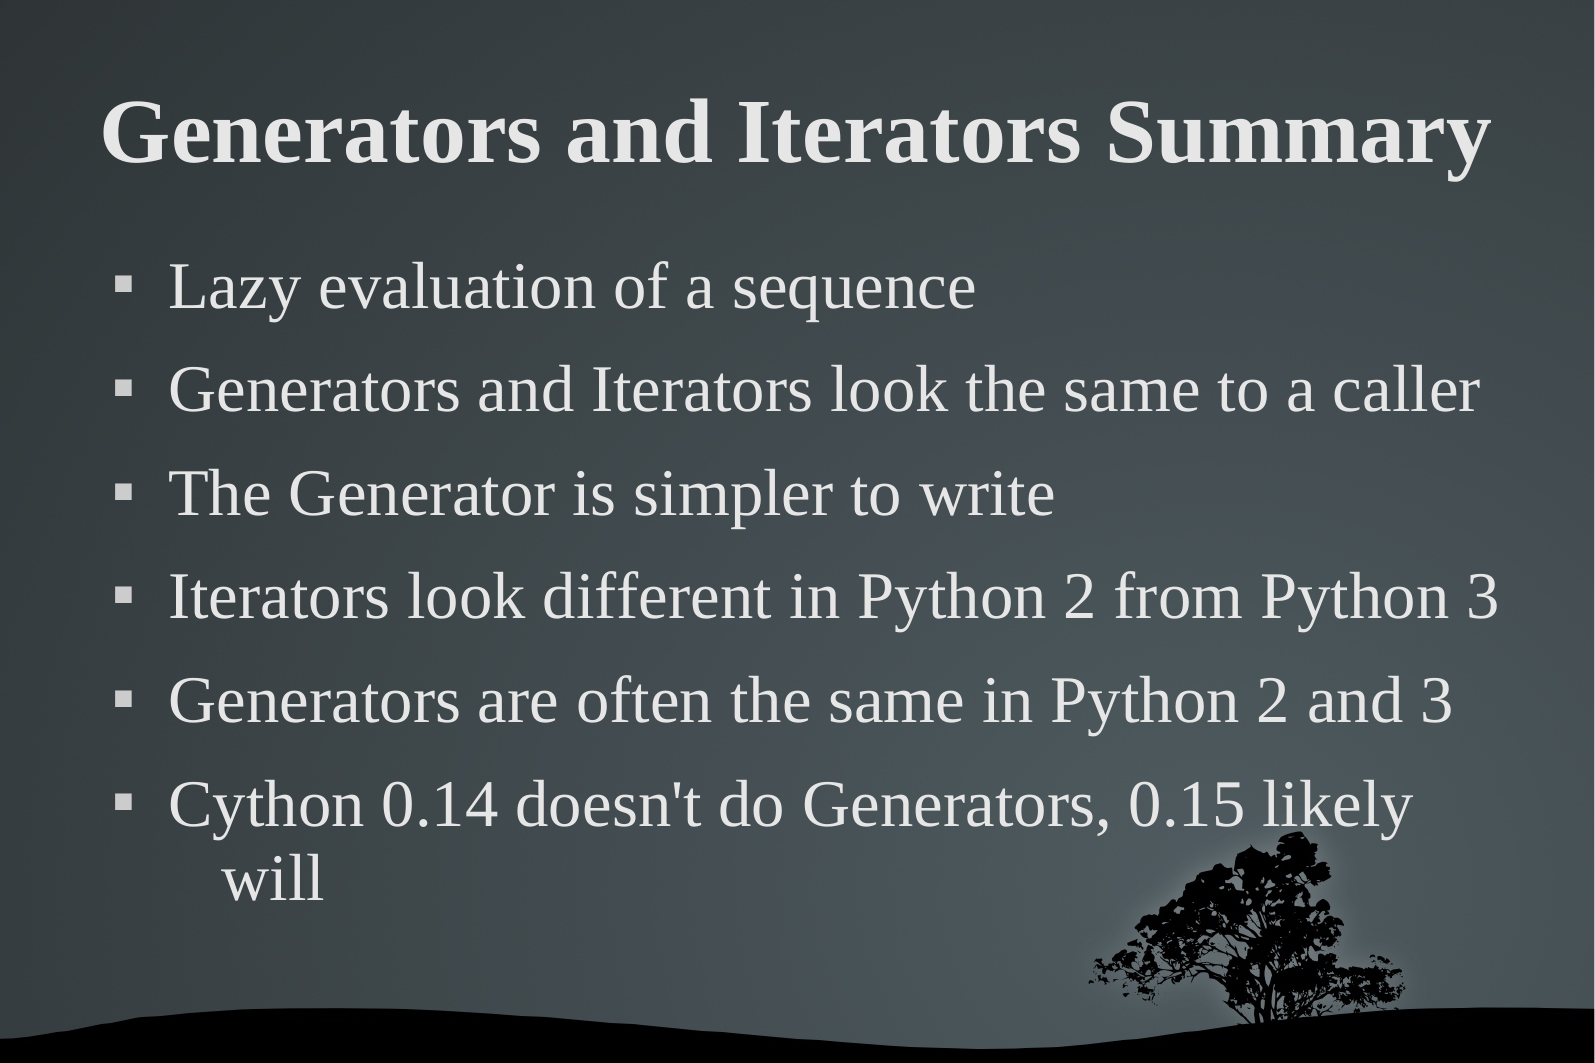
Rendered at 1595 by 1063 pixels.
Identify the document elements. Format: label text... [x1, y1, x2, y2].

title Generators and Iterators Summary [79, 49, 1515, 213]
list Lazy evaluation of a sequence Generators and Iterators look the same to a caller The Generator is simpler to write Iterators look different in Python 2 from Python 3 Generators are often the same in Python 2 and 3 Cython 0.14 doesn't do Generators, 0.15 likely will [79, 248, 1515, 962]
picture [0, 0, 1595, 1063]
